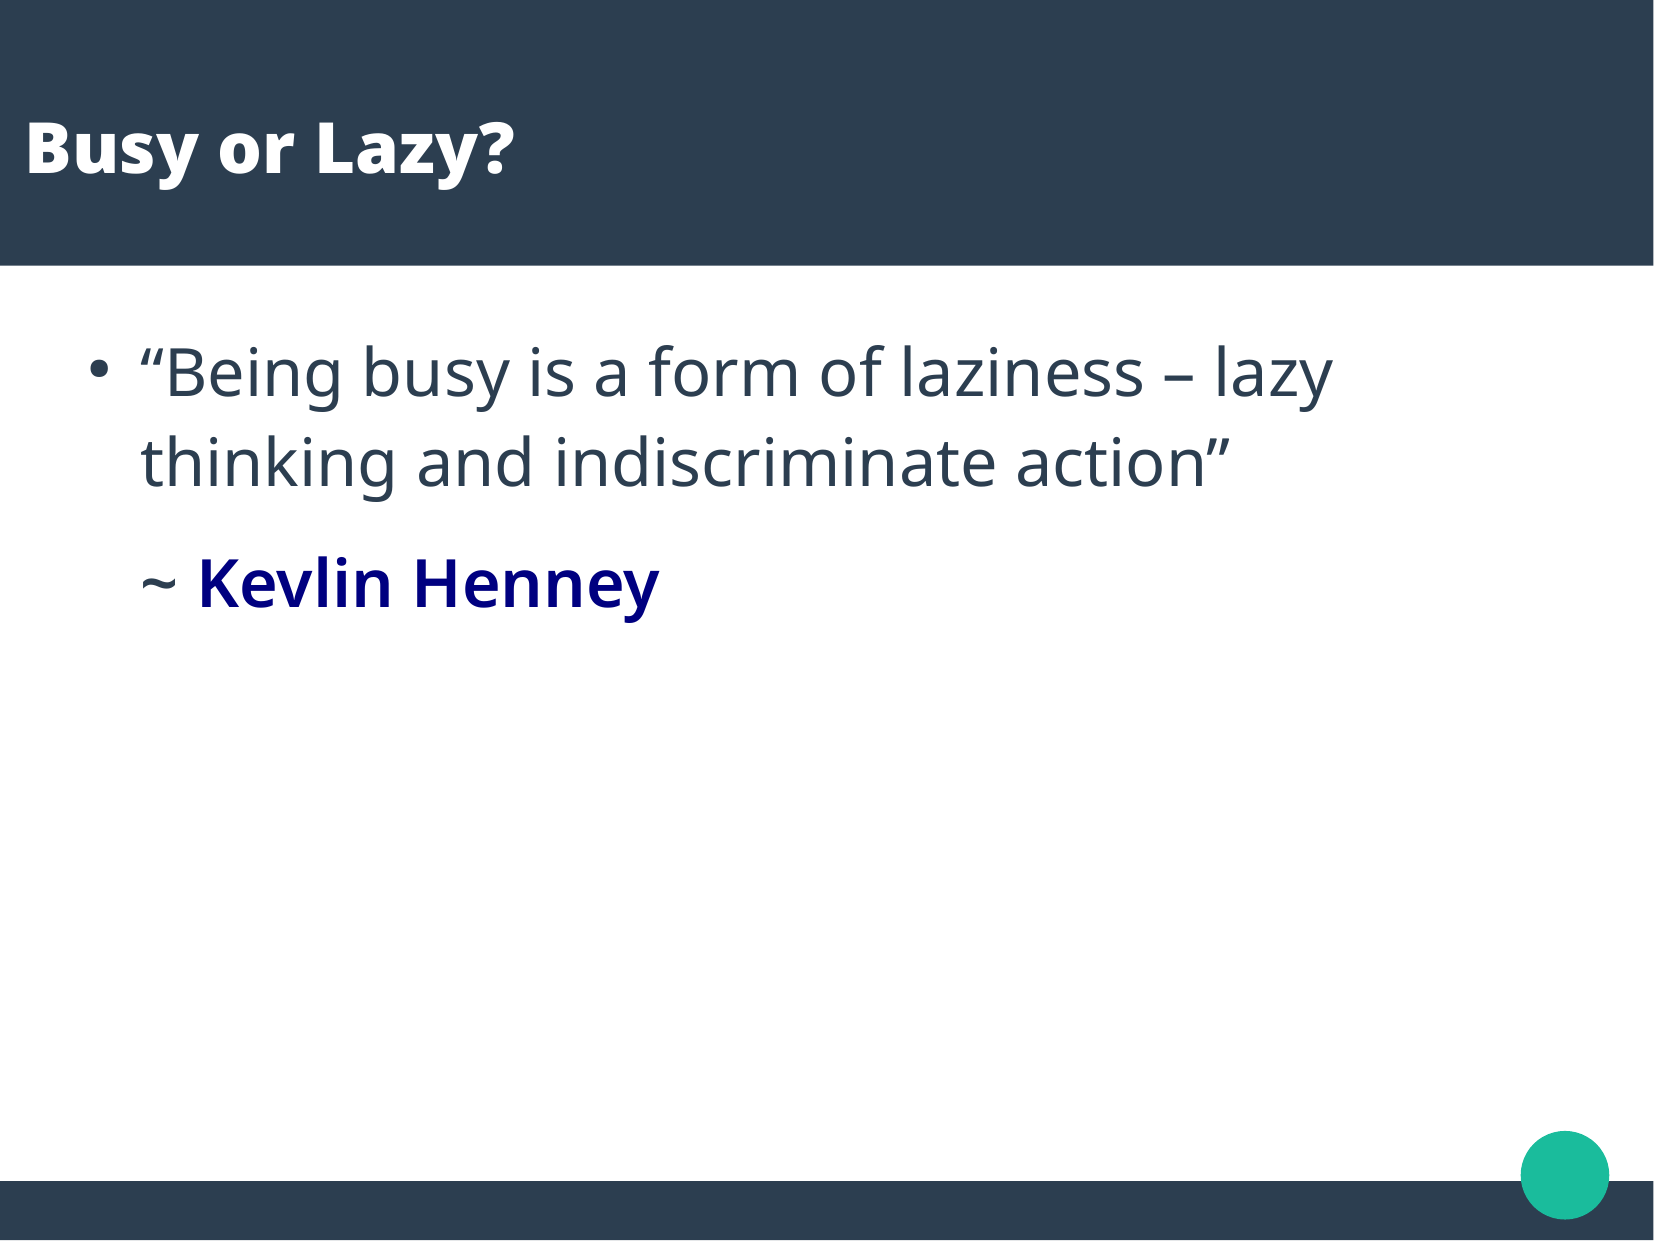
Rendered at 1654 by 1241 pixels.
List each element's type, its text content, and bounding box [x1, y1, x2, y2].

list “Being busy is a form of laziness – lazy thinking and indiscriminate action” ~ Kevlin Henney [69, 324, 1606, 1152]
title Busy or Lazy? [24, 67, 1561, 226]
